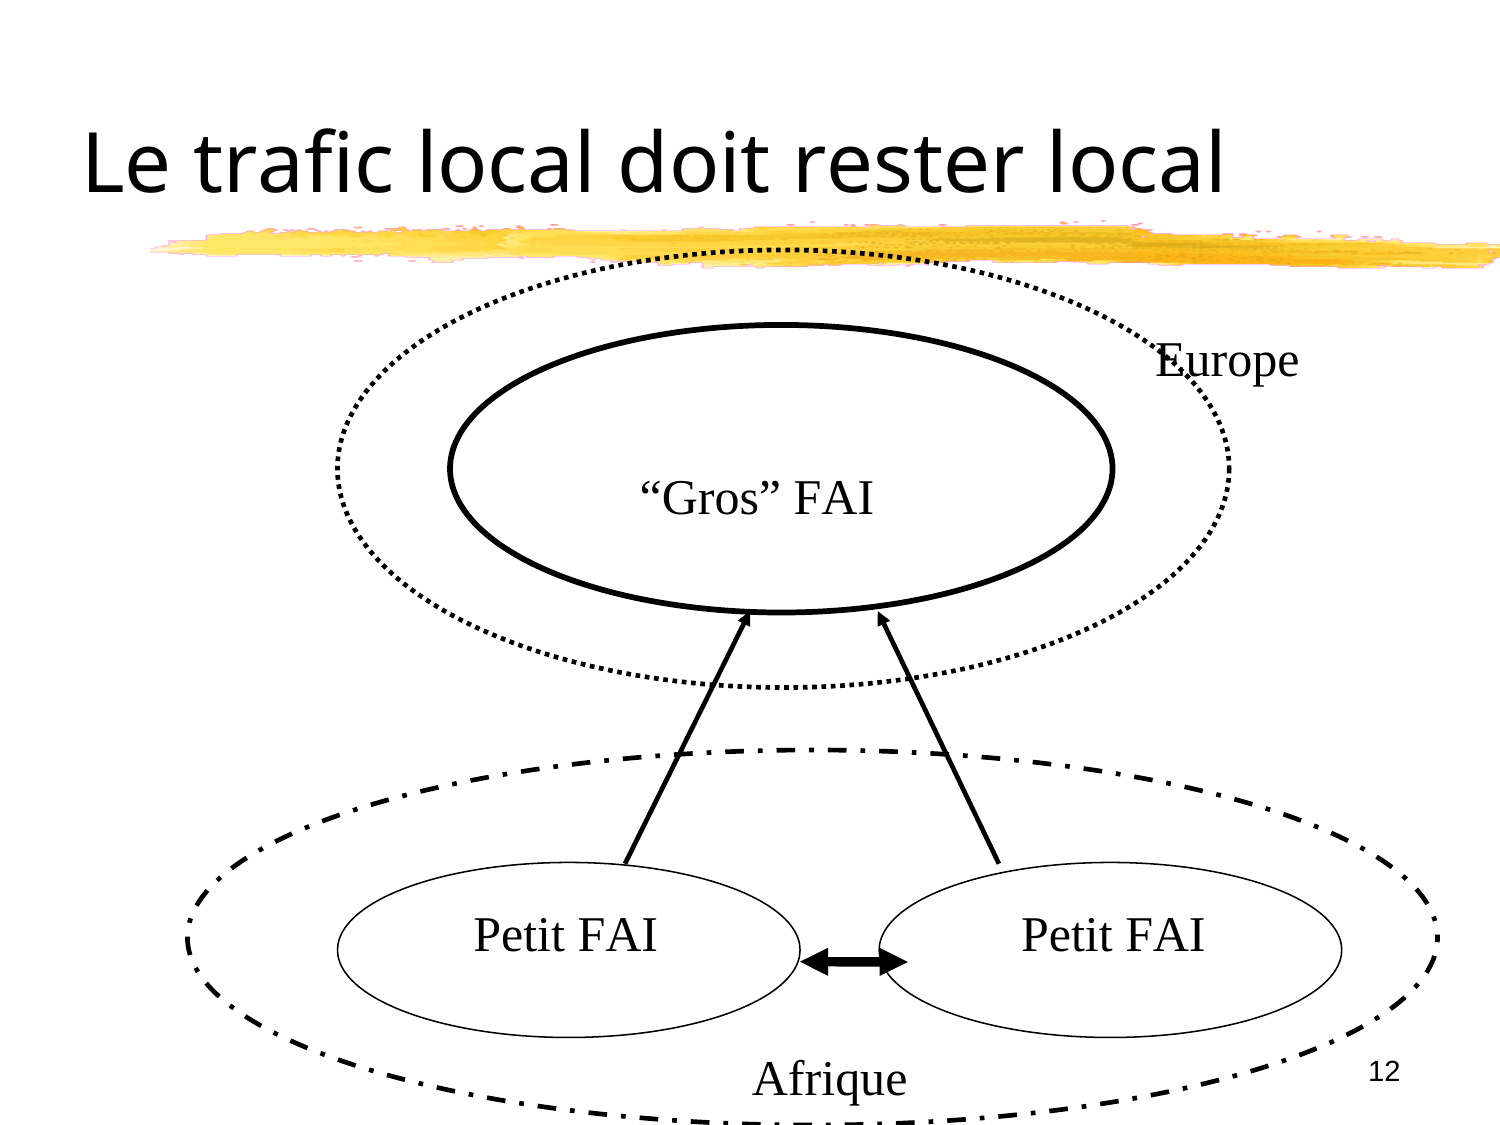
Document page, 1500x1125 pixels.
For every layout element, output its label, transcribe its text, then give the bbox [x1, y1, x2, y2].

text_box Petit FAI [450, 893, 682, 969]
title Le trafic local doit rester local [66, 9, 1342, 225]
text_box Afrique [724, 1037, 935, 1113]
picture [150, 215, 1500, 279]
text_box Europe [1140, 318, 1315, 394]
text_box “Gros” FAI [624, 456, 935, 533]
text_box Petit FAI [997, 893, 1230, 969]
